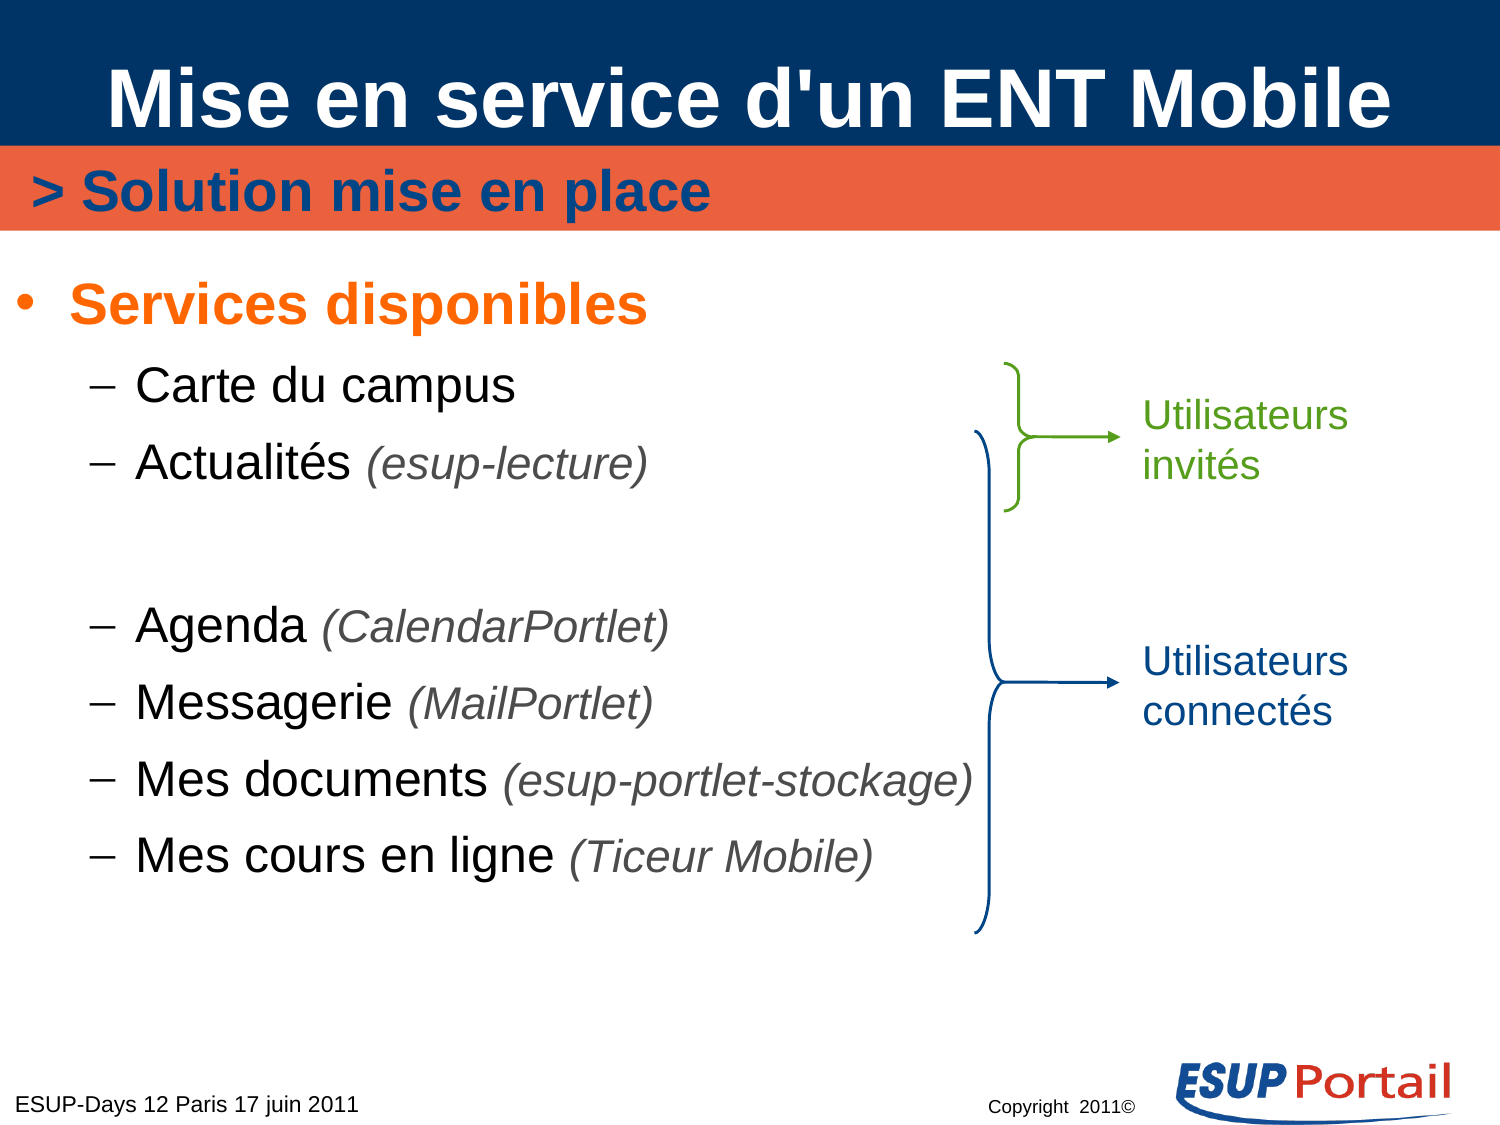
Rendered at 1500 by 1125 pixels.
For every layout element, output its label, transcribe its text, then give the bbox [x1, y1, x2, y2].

text_box > Solution mise en place [0, 145, 1500, 231]
picture [1175, 1074, 1451, 1125]
text_box Utilisateurs invités [1127, 380, 1394, 496]
text_box Utilisateurs connectés [1127, 625, 1394, 741]
text_box Services disponibles Carte du campus Actualités (esup-lecture) Agenda (CalendarPortlet) Messagerie (MailPortlet) Mes documents (esup-portlet-stockage) Mes cours en ligne (Ticeur Mobile) [0, 231, 1500, 1074]
text_box ESUP-Days 12 Paris 17 juin 2011 [0, 1074, 632, 1125]
text_box Mise en service d'un ENT Mobile [0, 0, 1500, 145]
